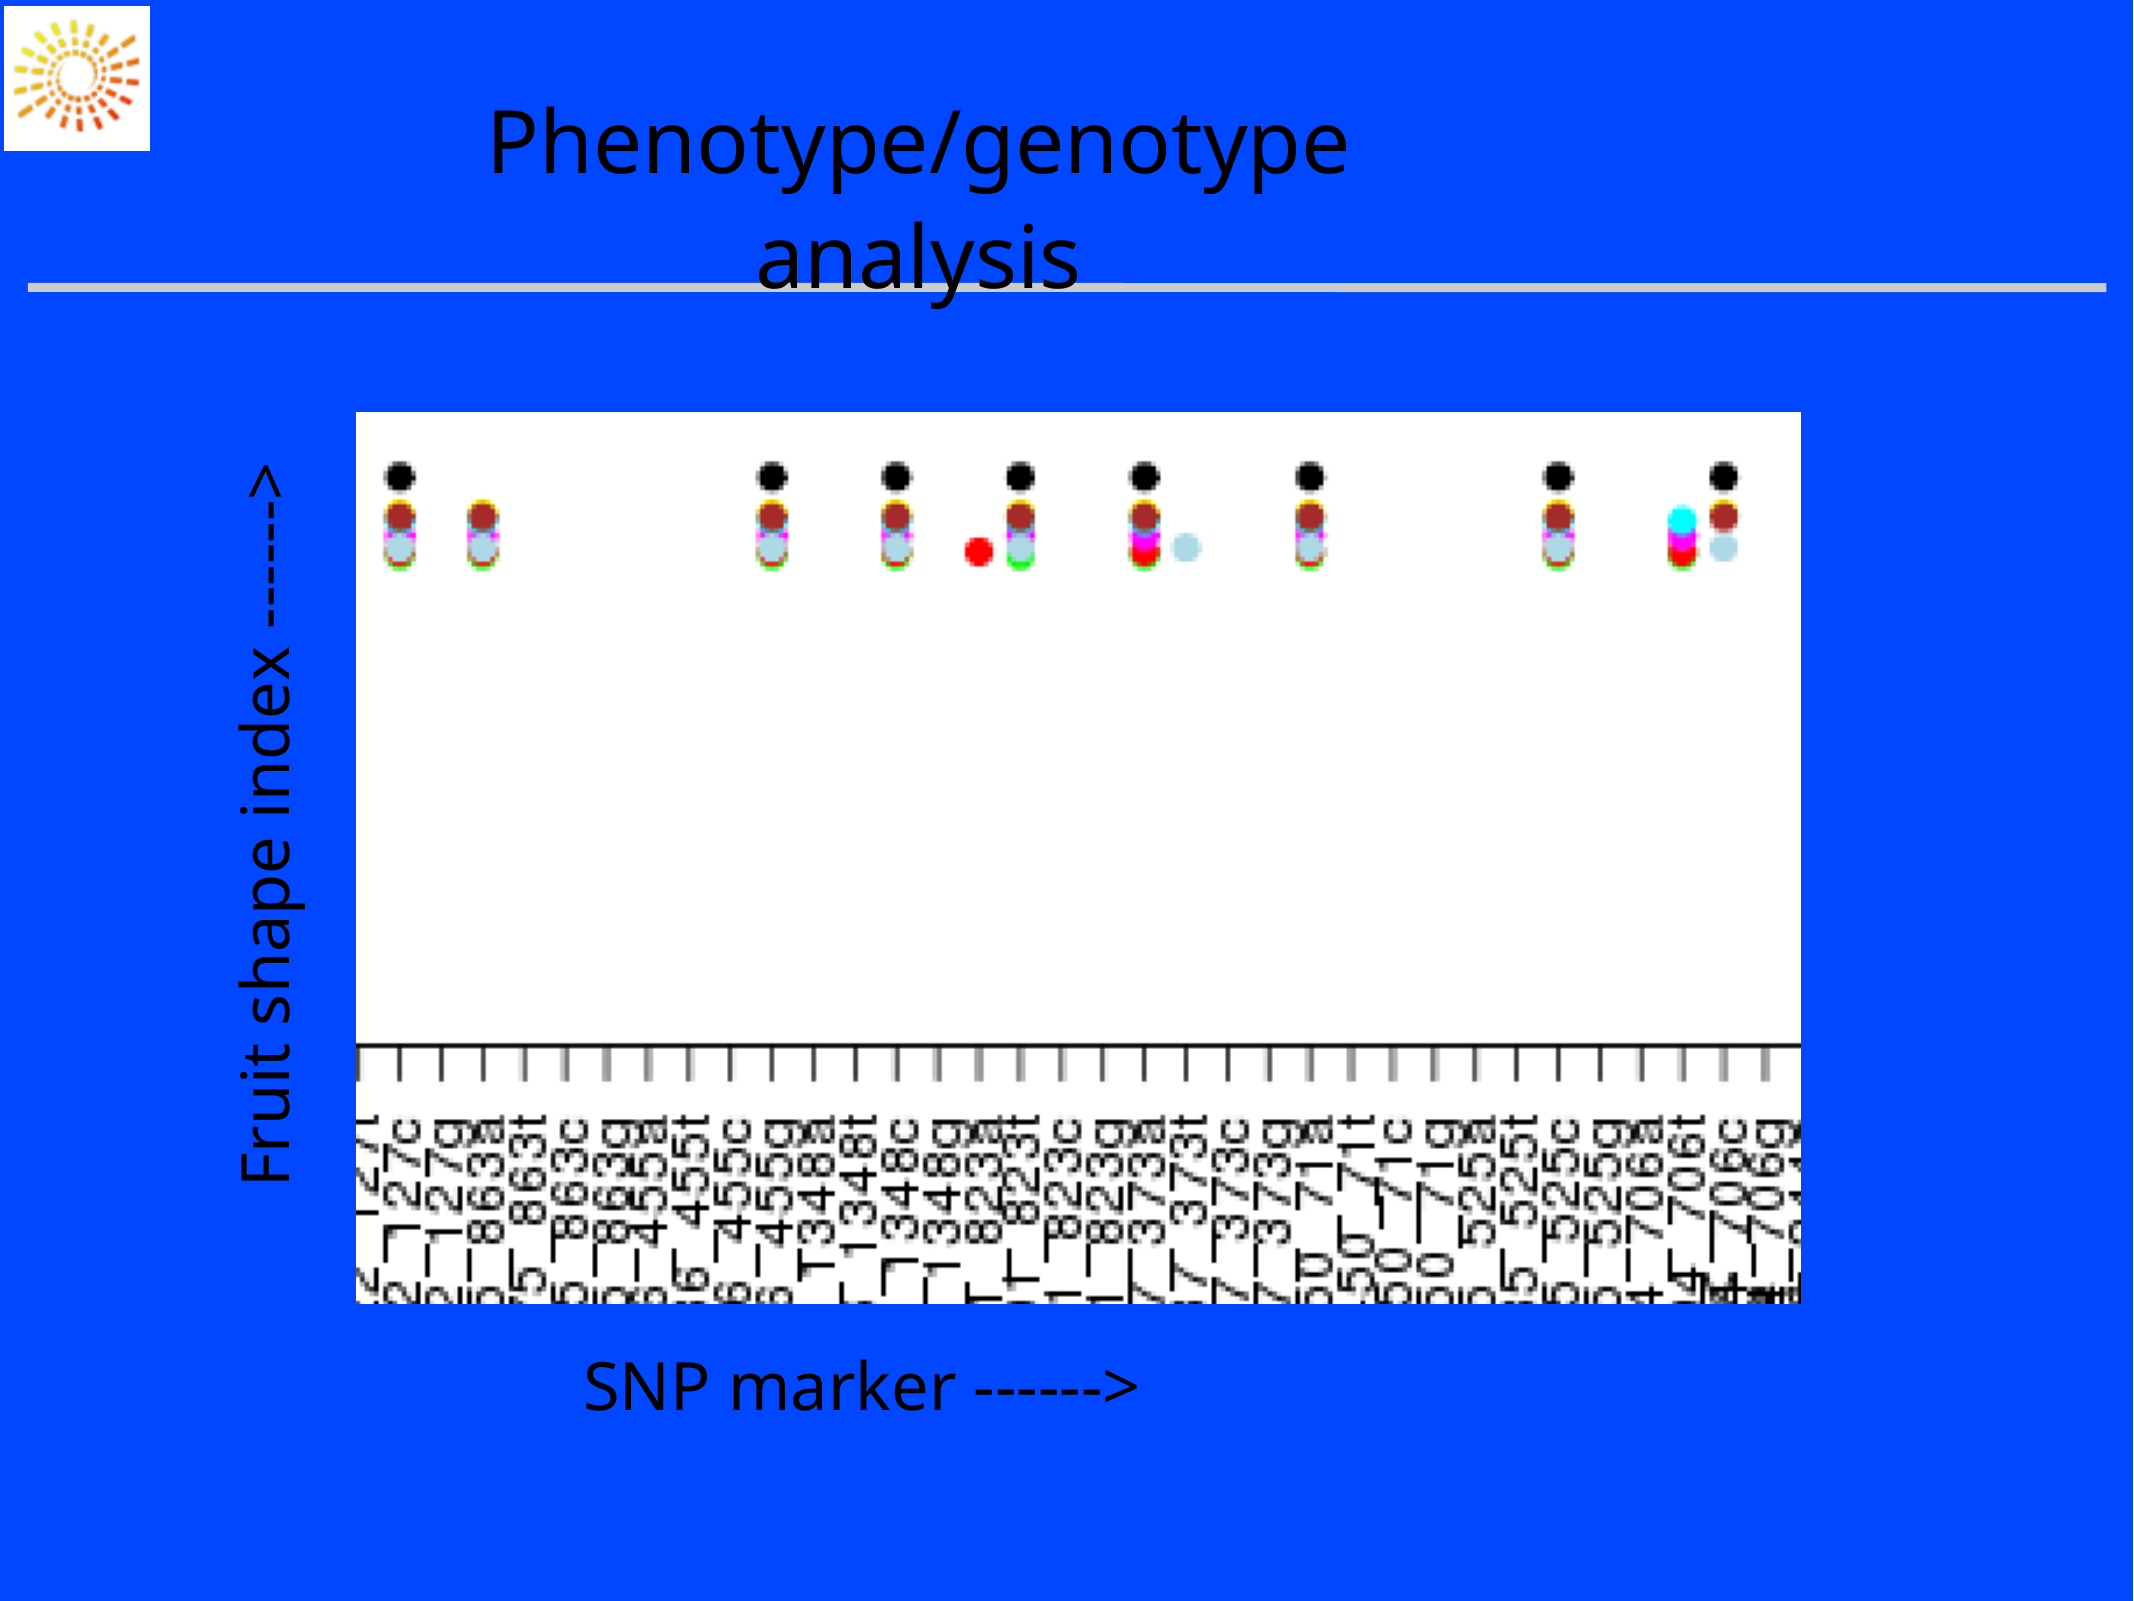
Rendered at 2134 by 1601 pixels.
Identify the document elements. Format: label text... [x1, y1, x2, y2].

text_box Phenotype/genotype analysis [300, 75, 1538, 191]
picture [356, 412, 1801, 1304]
picture [4, 6, 150, 151]
text_box SNP marker ------> [337, 1333, 1388, 1426]
text_box Fruit shape index ------> [212, 300, 304, 1351]
